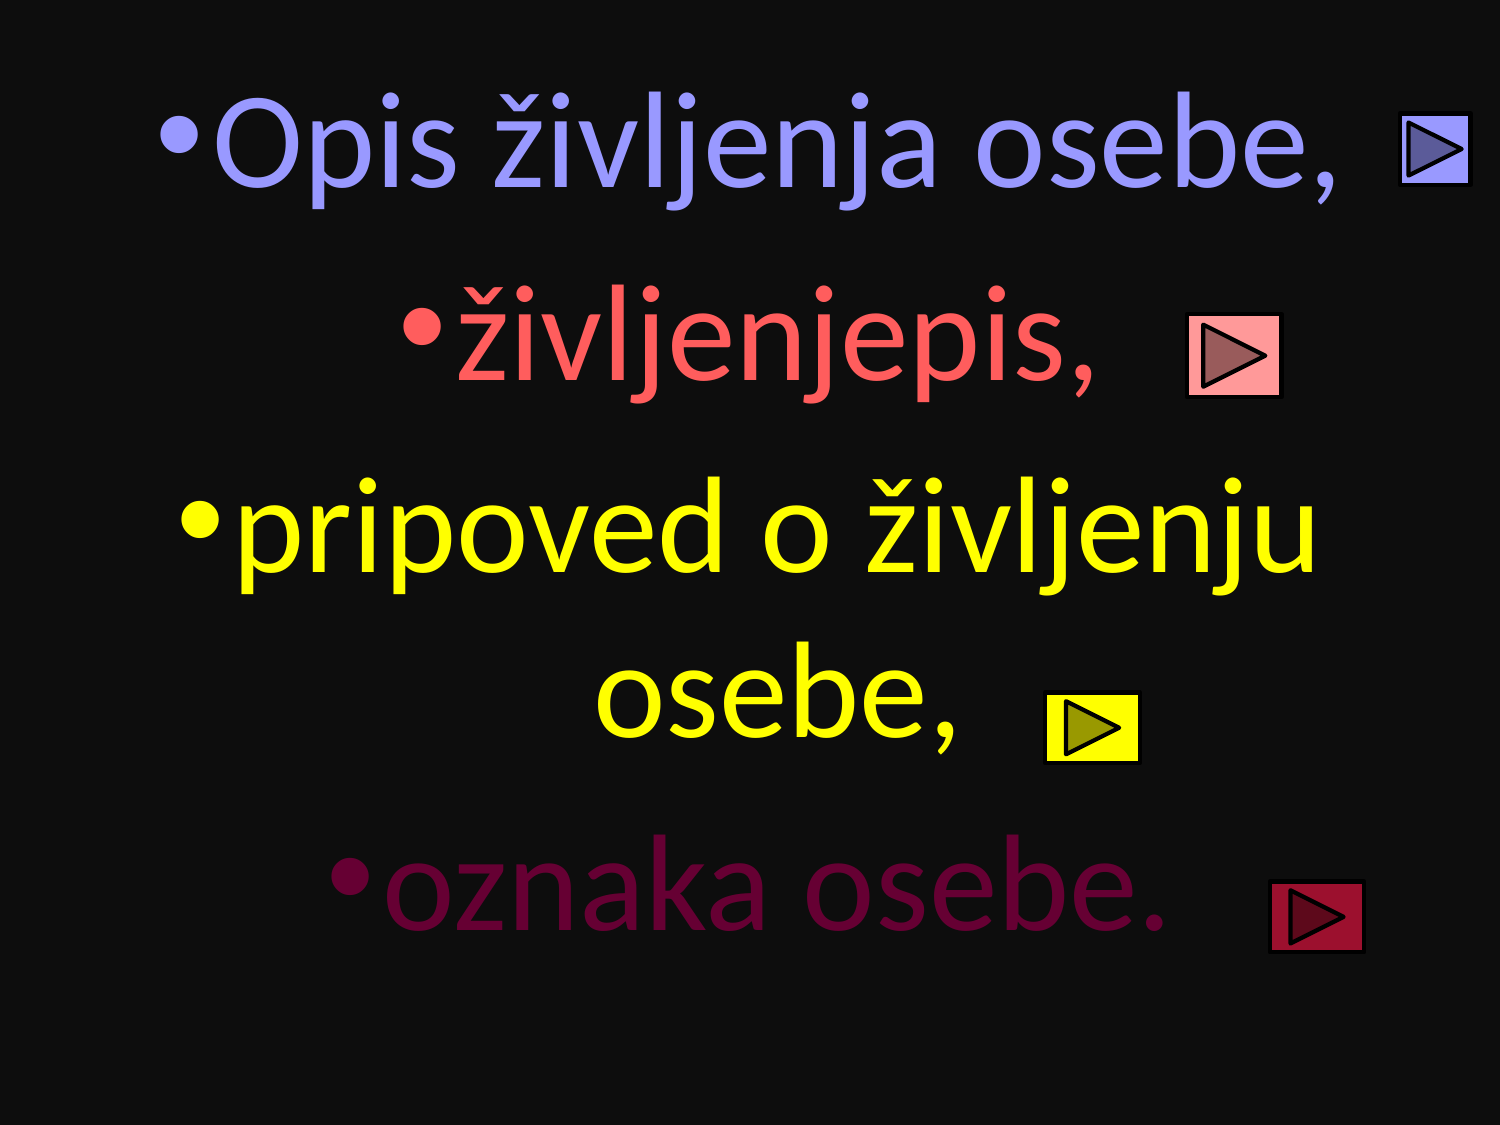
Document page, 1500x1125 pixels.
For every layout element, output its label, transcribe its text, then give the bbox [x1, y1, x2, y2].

text_box [1045, 692, 1140, 764]
text_box [1269, 881, 1365, 953]
list Opis življenja osebe, življenjepis, pripoved o življenju osebe, oznaka osebe. [0, 42, 1500, 634]
text_box [1187, 314, 1282, 398]
text_box [1399, 113, 1471, 185]
